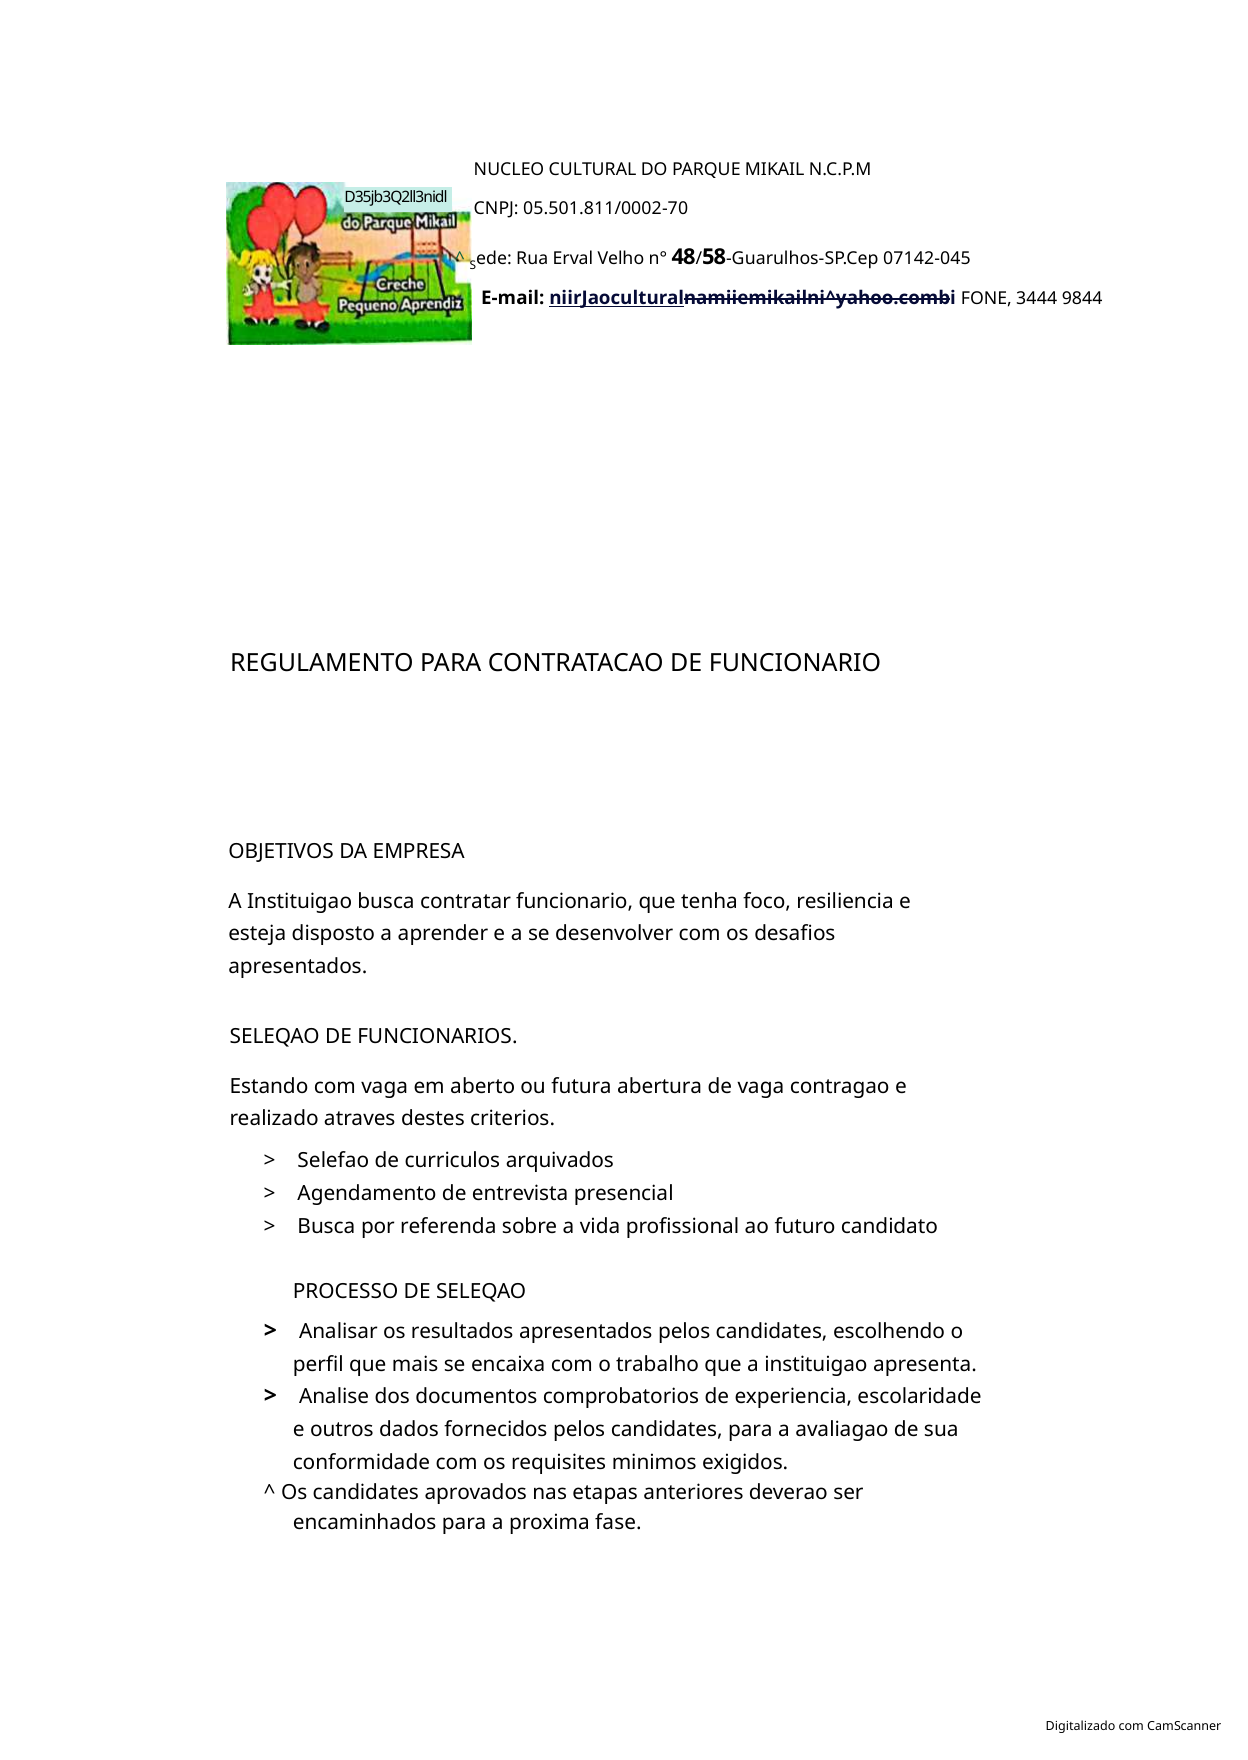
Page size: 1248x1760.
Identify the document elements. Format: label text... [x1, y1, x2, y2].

text_box REGULAMENTO PARA CONTRATACAO DE FUNCIONARIO [230, 647, 887, 695]
text_box Digitalizado com CamScanner [1046, 1718, 1217, 1737]
text_box OBJETIVOS DA EMPRESA A Instituigao busca contratar funcionario, que tenha foco, resiliencia e esteja disposto a aprender e a se desenvolver com os desafios apresentados. [228, 838, 955, 955]
picture [226, 182, 472, 345]
text_box D35jb3Q2ll3nidl [344, 187, 452, 212]
text_box NUCLEO CULTURAL DO PARQUE MIKAIL N.C.P.M CNPJ: 05.501.811/0002-70 [474, 158, 900, 237]
text_box SELEQAO DE FUNCIONARIOS. Estando com vaga em aberto ou futura abertura de vaga contragao e realizado atraves destes criterios. > Selefao de curriculos arquivados > Agendamento de entrevista presencial > Busca por referenda sobre a vida profissional ao futuro candidato PROCESSO DE SELEQAO > Analisar os resultados apresentados pelos candidates, escolhendo o perfil que mais se encaixa com o trabalho que a instituigao apresenta. > Analise dos documentos comprobatorios de experiencia, escolaridade e outros dados fornecidos pelos candidates, para a avaliagao de sua conformidade com os requisites minimos exigidos. ^ Os candidates aprovados nas etapas anteriores deverao ser encaminhados para a proxima fase. [230, 1022, 985, 1590]
text_box ^ Sede: Rua Erval Velho n° 48/58-Guarulhos-SP.Cep 07142-045 [455, 243, 981, 283]
text_box E-mail: niirJaoculturalnamiiemikailni^yahoo.combi FONE, 3444 9844 [481, 285, 1044, 324]
